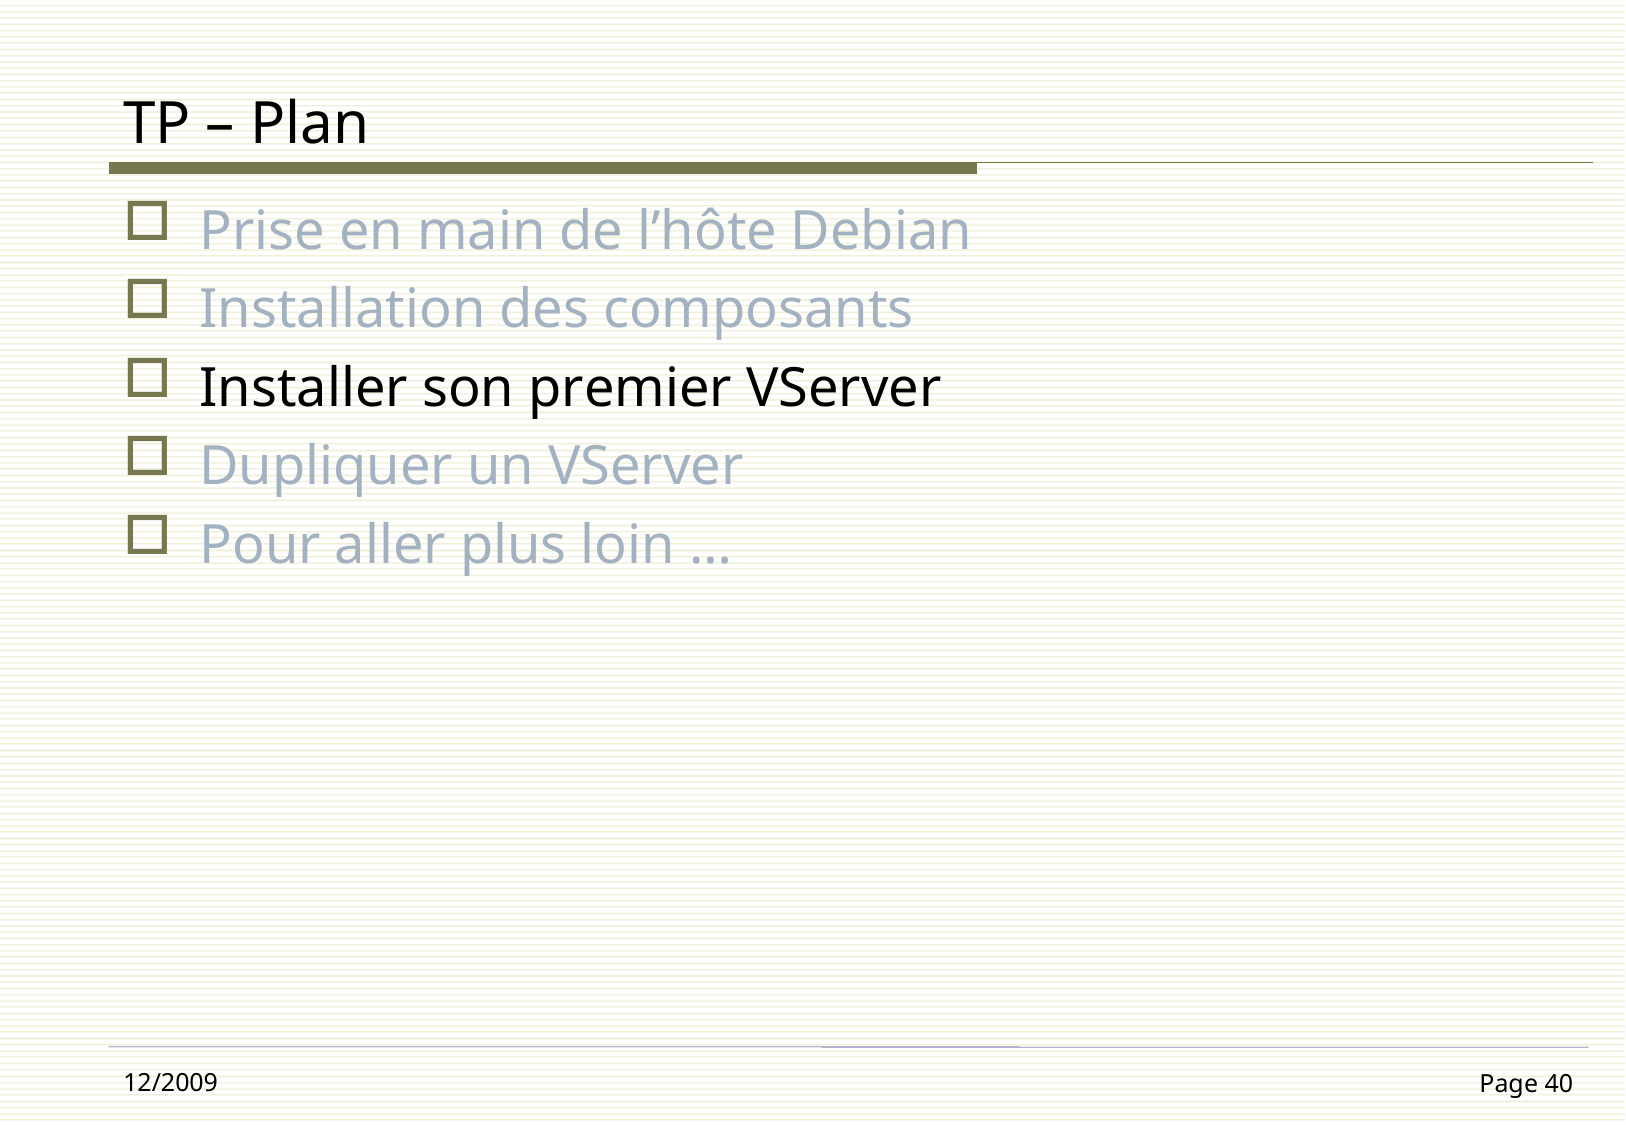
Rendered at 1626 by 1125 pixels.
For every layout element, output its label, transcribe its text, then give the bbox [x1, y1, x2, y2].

picture [0, 0, 1626, 1125]
list Prise en main de l’hôte Debian Installation des composants Installer son premier VServer Dupliquer un VServer Pour aller plus loin … [108, 187, 1595, 1035]
title TP – Plan [108, 12, 1596, 163]
